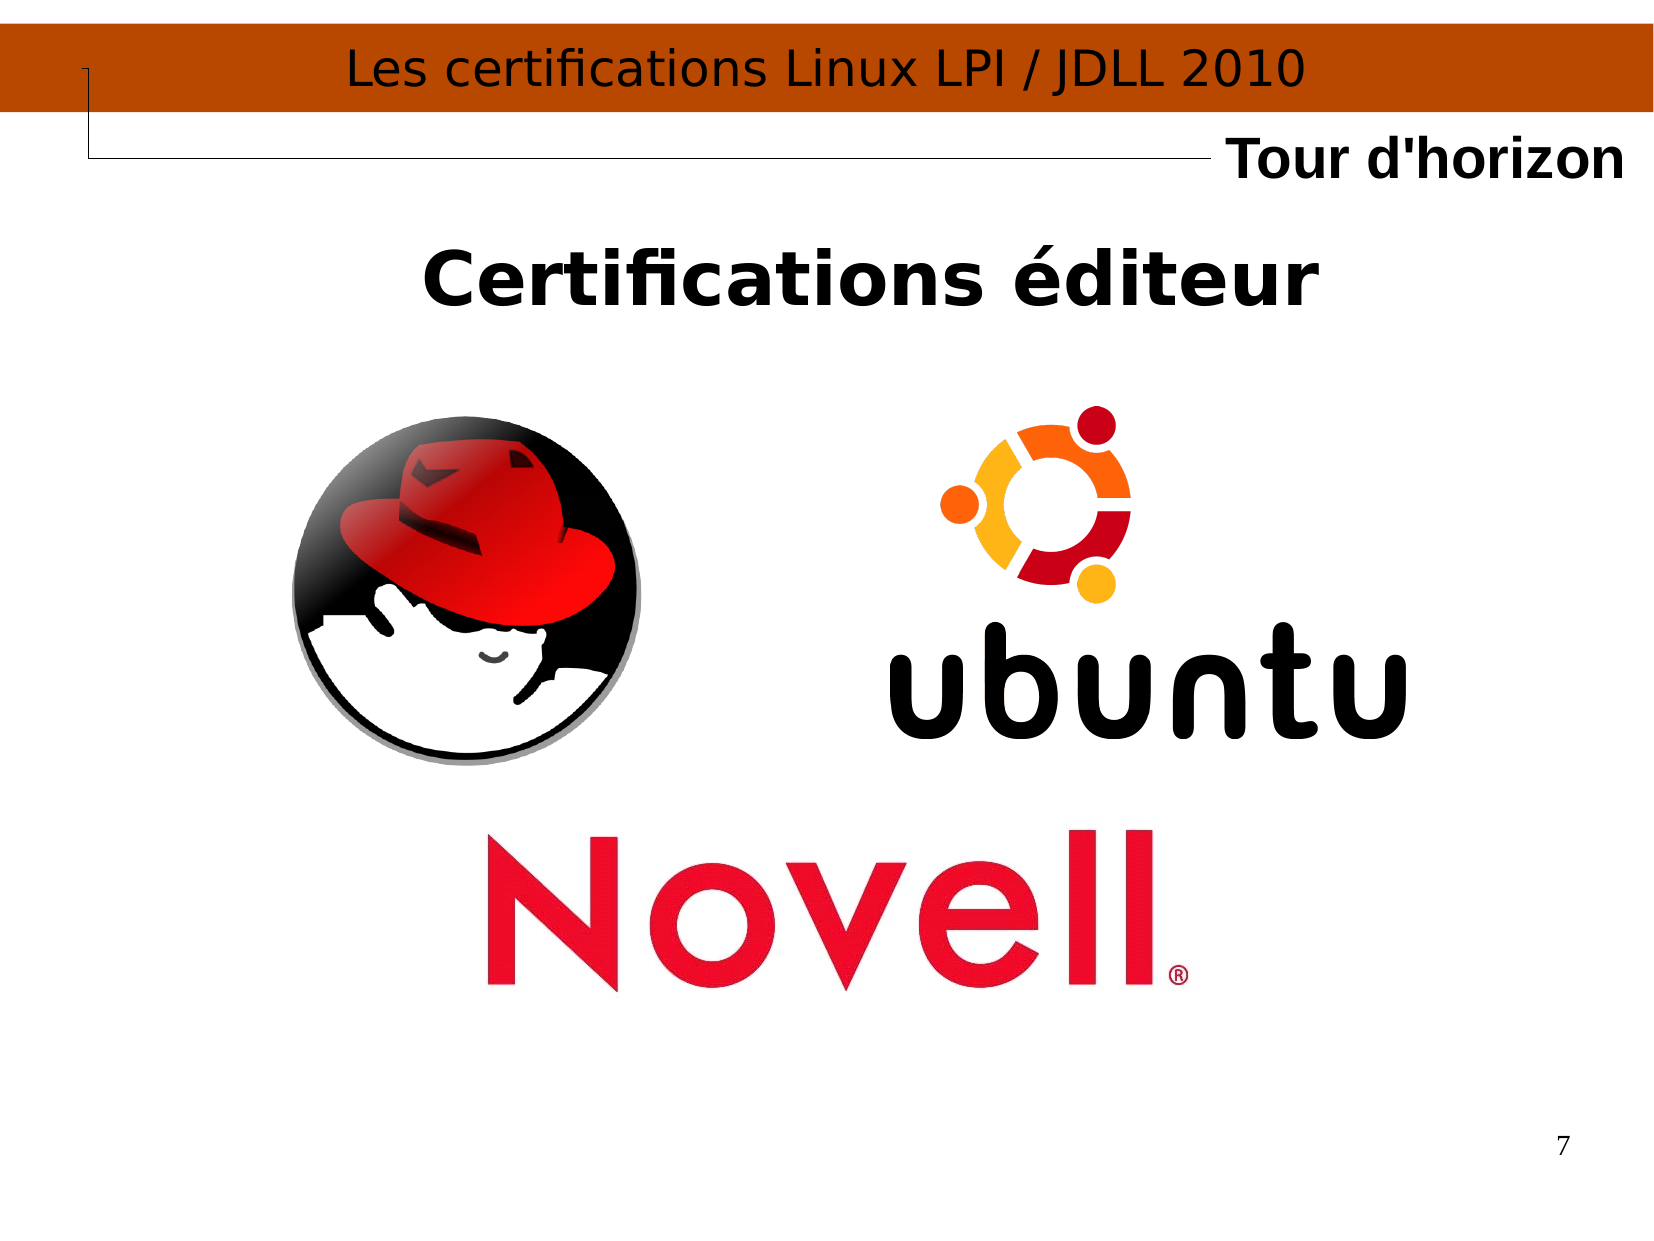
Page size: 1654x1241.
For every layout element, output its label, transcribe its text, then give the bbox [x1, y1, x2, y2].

text_box [0, 23, 1654, 113]
title Les certifications Linux LPI / JDLL 2010 [82, 39, 1571, 99]
text_box Tour d'horizon [1210, 118, 1654, 198]
picture [289, 413, 1254, 1063]
list Certifications éditeur [91, 236, 1580, 1047]
picture [890, 406, 1406, 739]
